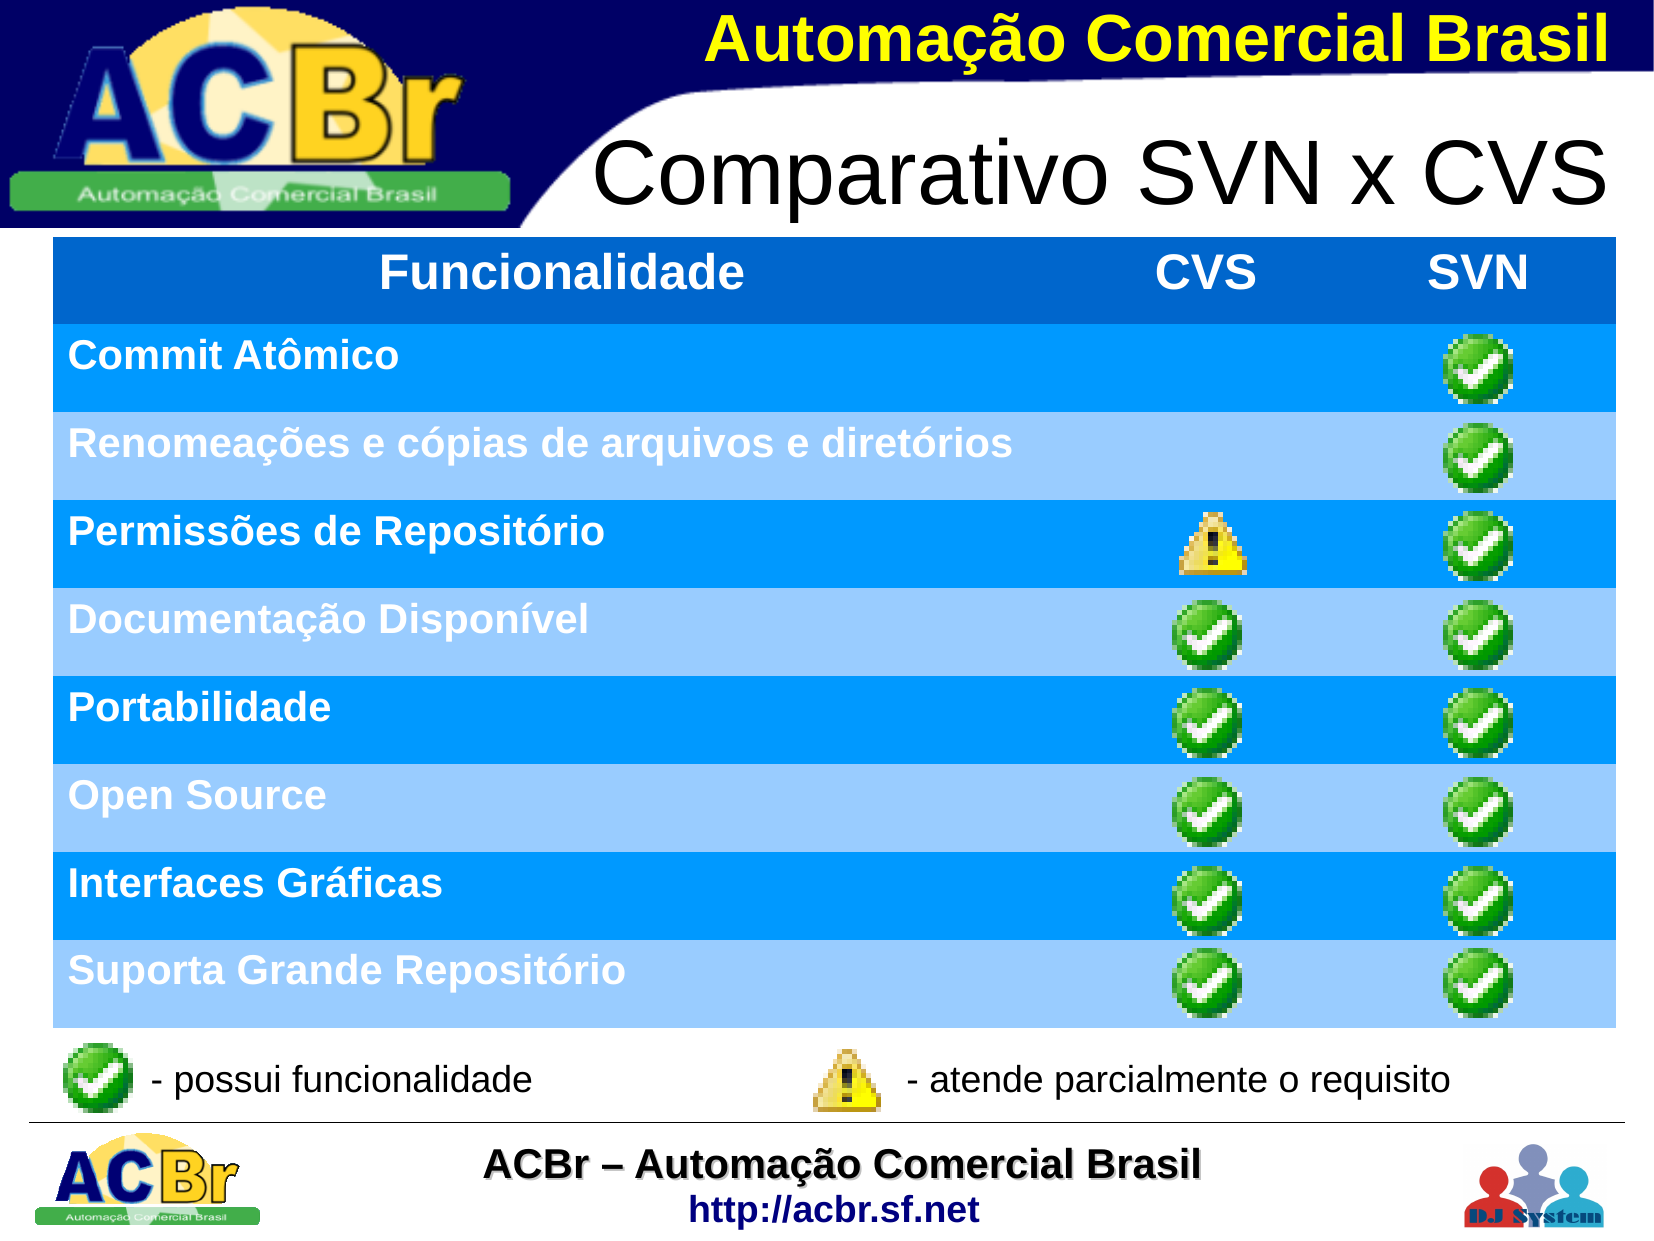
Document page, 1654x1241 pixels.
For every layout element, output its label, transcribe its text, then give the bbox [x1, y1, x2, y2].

table_cell Commit Atômico [53, 324, 1072, 412]
picture [33, 1131, 261, 1228]
picture [1175, 508, 1252, 585]
table_cell Documentação Disponível [53, 588, 1072, 676]
table_cell [1072, 940, 1340, 1028]
table_cell Suporta Grande Repositório [53, 940, 1072, 1028]
table_cell [1340, 852, 1616, 940]
picture [1439, 418, 1518, 498]
table_cell [1340, 324, 1616, 412]
table_cell [1072, 588, 1340, 676]
table_cell [1072, 500, 1340, 588]
table_header CVS [1072, 237, 1340, 324]
picture [1167, 684, 1247, 763]
picture [59, 1039, 138, 1118]
table_cell Open Source [53, 764, 1072, 852]
table_cell [1072, 764, 1340, 852]
picture [1167, 944, 1247, 1023]
table_cell Renomeações e cópias de arquivos e diretórios [53, 412, 1072, 500]
picture [1167, 595, 1247, 675]
text_box - possui funcionalidade [135, 1051, 786, 1109]
picture [0, 0, 1654, 228]
table_cell [1340, 764, 1616, 852]
picture [1439, 944, 1518, 1023]
picture [1439, 330, 1518, 409]
table_cell Portabilidade [53, 676, 1072, 764]
picture [1463, 1144, 1607, 1229]
table_cell Interfaces Gráficas [53, 852, 1072, 940]
table_header SVN [1340, 237, 1616, 324]
table_cell [1340, 588, 1616, 676]
table_cell [1340, 500, 1616, 588]
table_cell [1340, 412, 1616, 500]
table_cell [1340, 676, 1616, 764]
picture [1167, 773, 1247, 852]
title Comparativo SVN x CVS [555, 121, 1648, 224]
table_cell [1072, 852, 1340, 940]
picture [1439, 507, 1518, 586]
table_cell [1072, 412, 1340, 500]
table_cell Permissões de Repositório [53, 500, 1072, 588]
picture [1439, 595, 1518, 675]
picture [1439, 861, 1518, 941]
picture [1167, 861, 1247, 941]
table_header Funcionalidade [53, 237, 1072, 324]
text_box - atende parcialmente o requisito [891, 1051, 1542, 1109]
table_cell [1340, 940, 1616, 1028]
table_cell [1072, 324, 1340, 412]
picture [809, 1045, 886, 1122]
table_cell [1072, 676, 1340, 764]
picture [1439, 684, 1518, 763]
picture [1439, 773, 1518, 852]
